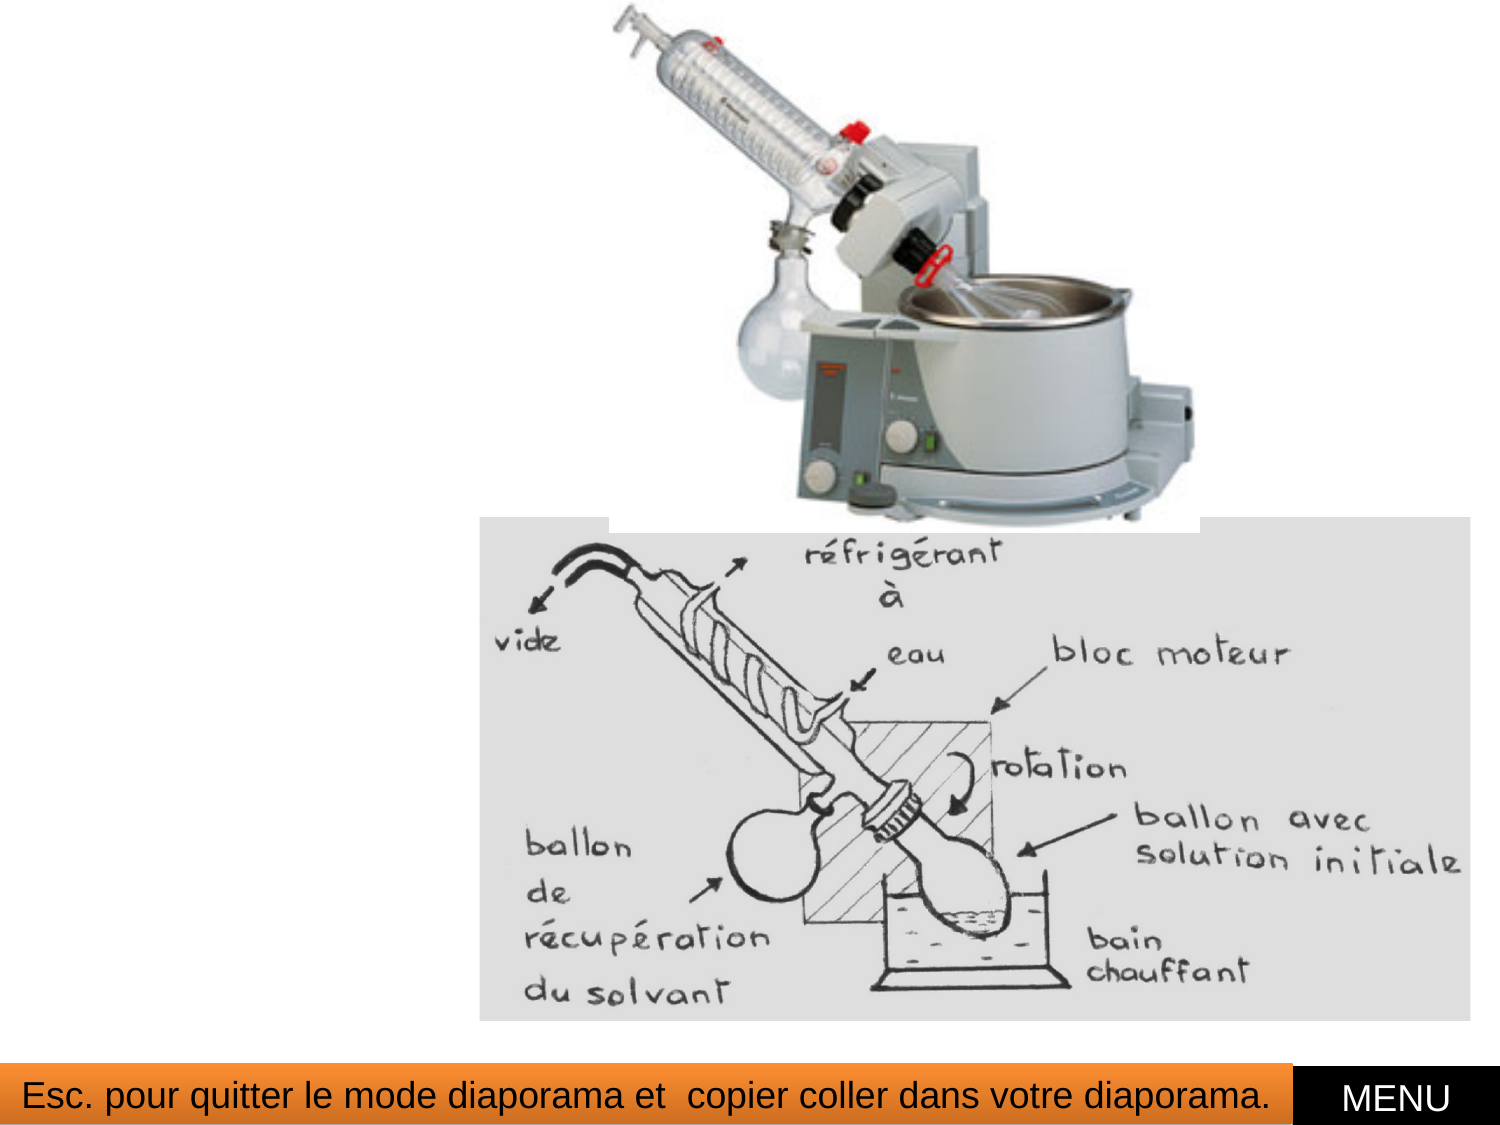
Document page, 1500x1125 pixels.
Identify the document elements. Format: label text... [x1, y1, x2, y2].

text_box Esc. pour quitter le mode diaporama et copier coller dans votre diaporama. [0, 1063, 1293, 1124]
picture [479, 0, 1471, 1021]
text_box MENU [1292, 1066, 1500, 1125]
